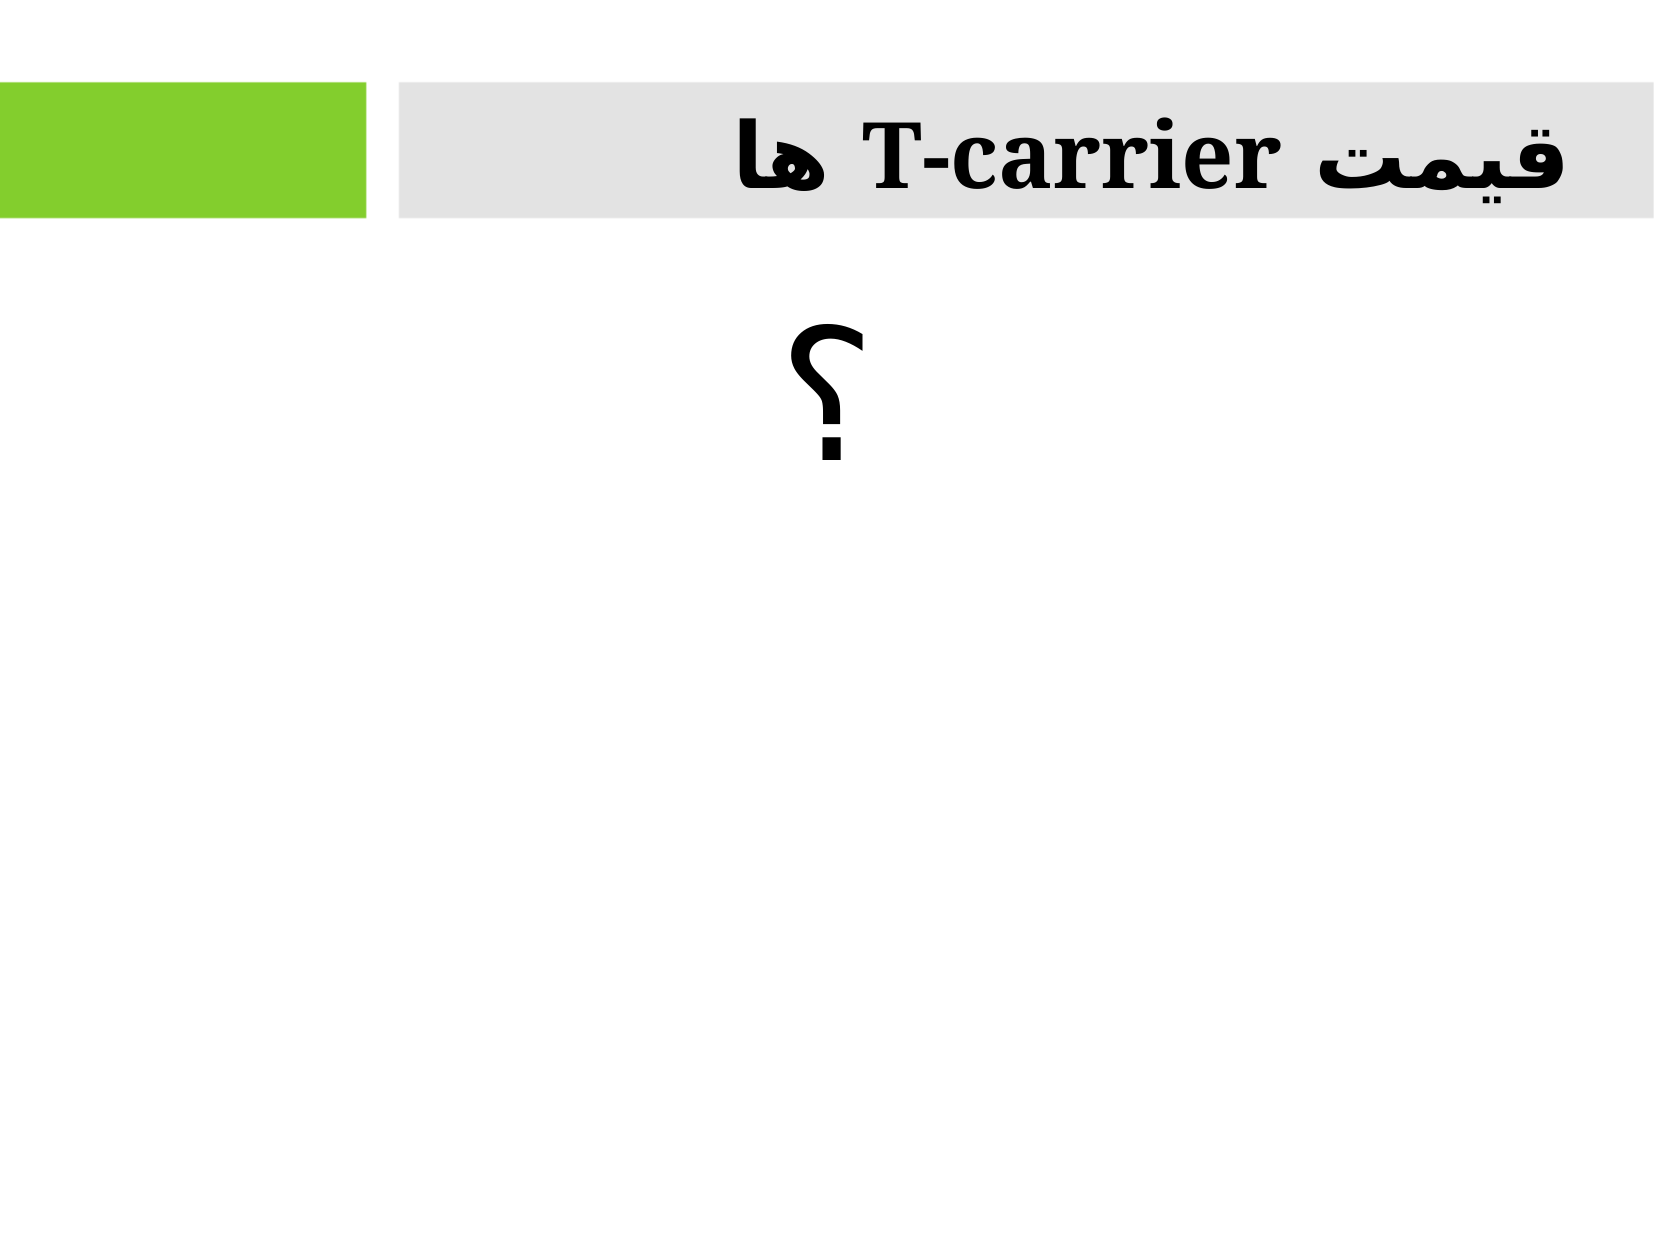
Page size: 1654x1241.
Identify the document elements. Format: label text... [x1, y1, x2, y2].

title قیمت T-carrier ها [82, 49, 1571, 257]
picture [0, 0, 1654, 1241]
list ؟ [82, 290, 1571, 1109]
